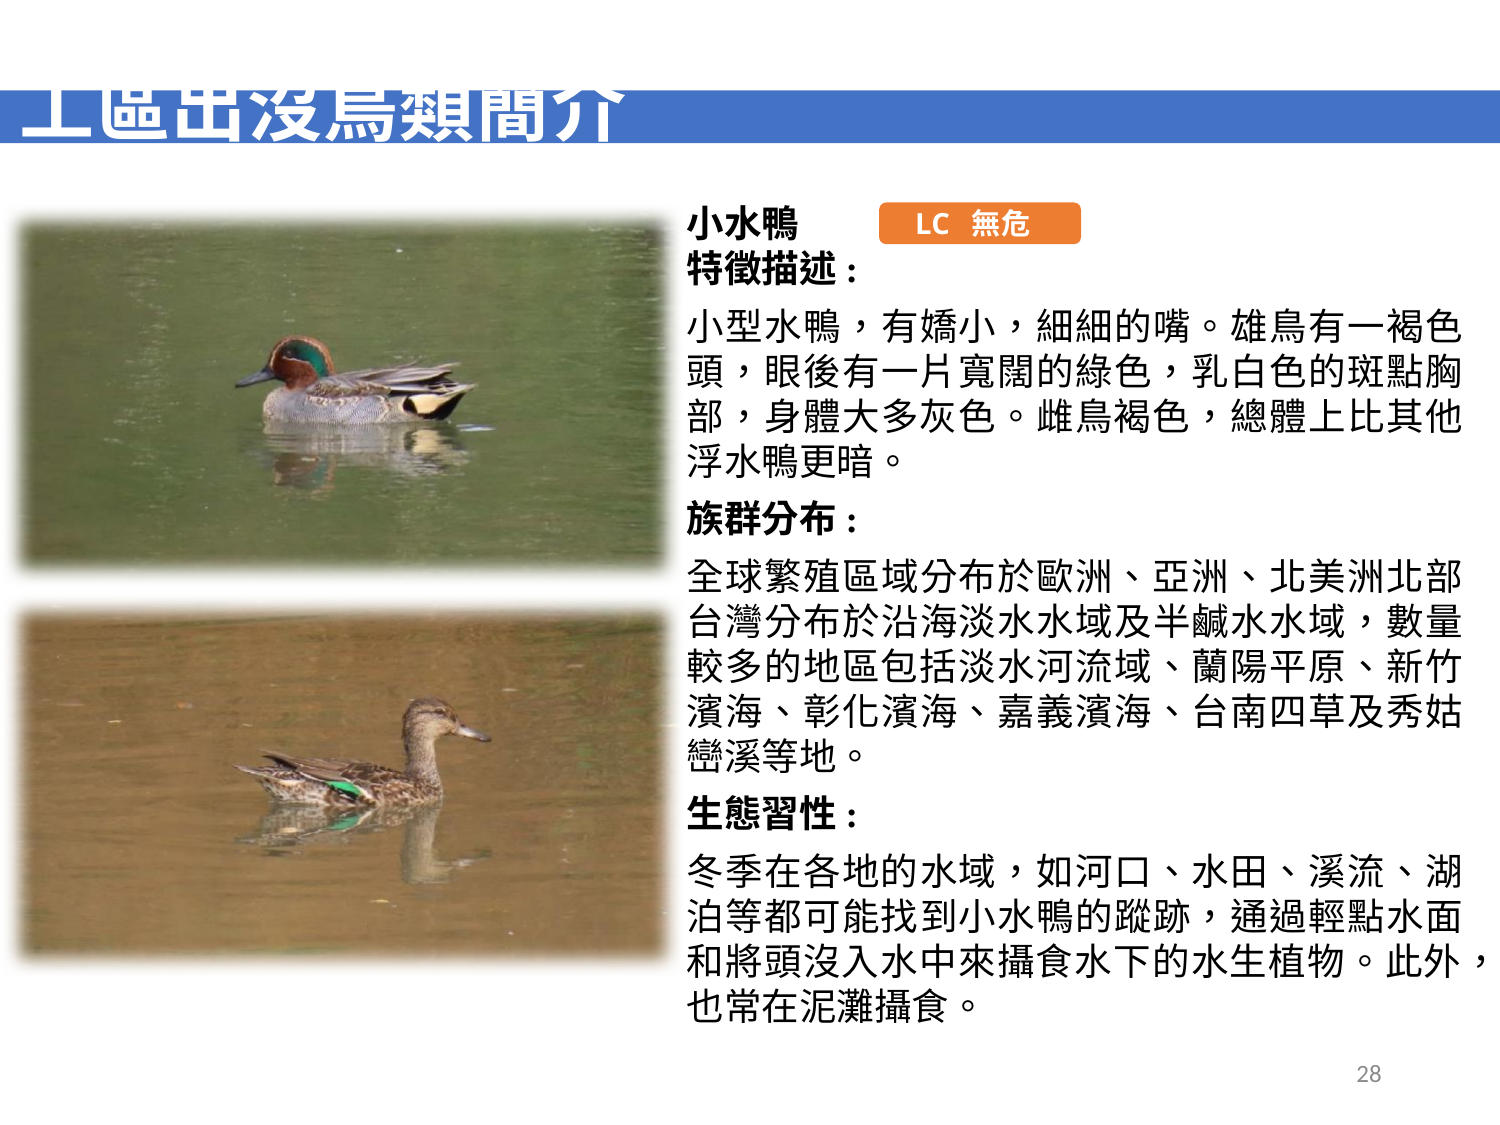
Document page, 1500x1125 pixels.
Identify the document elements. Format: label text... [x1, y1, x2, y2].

text_box [0, 90, 4, 144]
text_box LC 無危 [879, 202, 1082, 245]
text_box 小水鴨 特徵描述: 小型水鴨，有嬌小，細細的嘴。雄鳥有一褐色頭，眼後有一片寬闊的綠色，乳白色的斑點胸部，身體大多灰色。雌鳥褐色，總體上比其他浮水鴨更暗。 族群分布: 全球繁殖區域分布於歐洲、亞洲、北美洲北部 台灣分布於沿海淡水水域及半鹹水水域，數量較多的地區包括淡水河流域、蘭陽平原、新竹濱海、彰化濱海、嘉義濱海、台南四草及秀姑巒溪等地。 生態習性: 冬季在各地的水域，如河口、水田、溪流、湖泊等都可能找到小水鴨的蹤跡，通過輕點水面和將頭沒入水中來攝食水下的水生植物。此外，也常在泥灘攝食。 [671, 192, 1478, 1093]
picture [1, 593, 684, 977]
text_box [959, 90, 1500, 144]
text_box 工區出沒鳥類簡介 [4, 42, 959, 185]
picture [1, 203, 684, 587]
